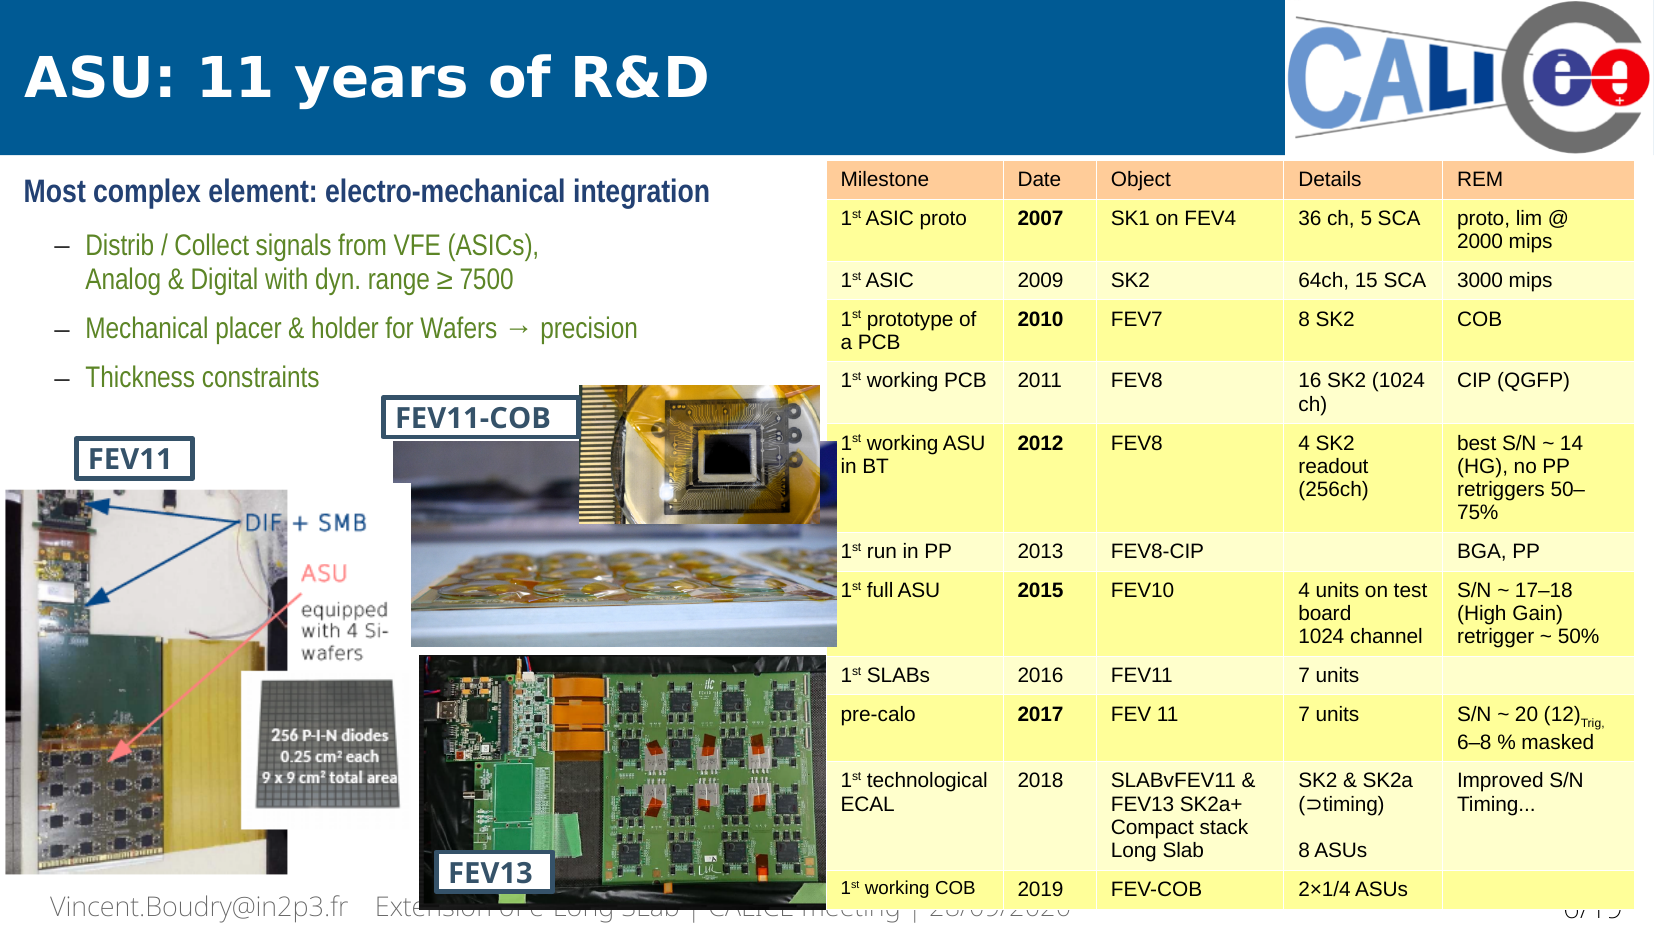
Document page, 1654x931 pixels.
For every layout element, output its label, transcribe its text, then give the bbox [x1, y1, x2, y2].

table_cell 1st full ASU [827, 572, 1003, 656]
table_cell 1st technological ECAL [827, 762, 1003, 870]
title ASU: 11 years of R&D [24, 12, 1285, 143]
picture [419, 655, 826, 910]
table_cell 1st prototype of a PCB [827, 300, 1003, 361]
table_cell FEV8-CIP [1097, 533, 1283, 571]
list Most complex element: electro-mechanical integration Distrib / Collect signals from VFE (ASICs), Analog & Digital with dyn. range ≥ 7500 Mechanical placer & holder for Wafers → precision Thickness constraints [23, 171, 808, 400]
table_cell 2×1/4 ASUs [1284, 871, 1442, 909]
table_header Milestone [827, 161, 1003, 199]
table_cell 1st SLABs [827, 657, 1003, 694]
table_cell SK2 & SK2a (⊃timing) 8 ASUs [1284, 762, 1442, 870]
table_cell 2013 [1004, 533, 1096, 571]
table_cell pre-calo [827, 695, 1003, 761]
table_cell best S/N ~ 14 (HG), no PP retriggers 50–75% [1443, 424, 1634, 532]
table_cell SK1 on FEV4 [1097, 200, 1283, 261]
table_cell FEV8 [1097, 424, 1283, 532]
table_header REM [1443, 161, 1634, 199]
table_cell 2009 [1004, 262, 1096, 299]
table_cell 4 units on test board 1024 channel [1284, 572, 1442, 656]
table_cell S/N ~ 20 (12)Trig, 6–8 % masked [1443, 695, 1634, 761]
table_cell 64ch, 15 SCA [1284, 262, 1442, 299]
table_cell 3000 mips [1443, 262, 1634, 299]
picture [1285, 0, 1654, 156]
table_cell FEV-COB [1097, 871, 1283, 909]
table_cell CIP (QGFP) [1443, 362, 1634, 423]
table_cell 1st working PCB [827, 362, 1003, 423]
table_cell [1443, 871, 1634, 909]
table_cell 2016 [1004, 657, 1096, 694]
table_cell [1443, 657, 1634, 694]
table_cell 1st run in PP [837, 533, 1003, 571]
table_cell SK2 [1097, 262, 1283, 299]
table_header Object [1097, 161, 1283, 199]
table_header Details [1284, 161, 1442, 199]
table_cell 1st working COB [827, 871, 1003, 909]
table_cell FEV 11 [1097, 695, 1283, 761]
table_cell COB [1443, 300, 1634, 361]
table_header Date [1004, 161, 1096, 199]
table_cell S/N ~ 17–18 (High Gain) retrigger ~ 50% [1443, 572, 1634, 656]
table_cell FEV8 [1097, 362, 1283, 423]
table_cell FEV10 [1097, 572, 1283, 656]
table_cell 2011 [1004, 362, 1096, 423]
table_cell 1st ASIC proto [827, 200, 1003, 261]
text_box FEV13 [436, 851, 553, 892]
table_cell 8 SK2 [1284, 300, 1442, 361]
table_cell 2019 [1004, 871, 1096, 909]
table_cell 2018 [1004, 762, 1096, 870]
table_cell [1284, 533, 1442, 571]
picture [0, 385, 837, 883]
table_cell BGA, PP [1443, 533, 1634, 571]
table_cell 36 ch, 5 SCA [1284, 200, 1442, 261]
table_cell 4 SK2 readout (256ch) [1284, 424, 1442, 532]
table_cell 7 units [1284, 657, 1442, 694]
table_cell 1st ASIC [827, 262, 1003, 299]
table_cell 1st working ASU in BT [827, 424, 1003, 532]
table_cell Improved S/N Timing... [1443, 762, 1634, 870]
table_cell proto, lim @ 2000 mips [1443, 200, 1634, 261]
table_cell SLABvFEV11 & FEV13 SK2a+ Compact stack Long Slab [1097, 762, 1283, 870]
table_cell FEV11 [1097, 657, 1283, 694]
table_cell 16 SK2 (1024 ch) [1284, 362, 1442, 423]
table_cell 2012 [1004, 424, 1096, 532]
table_cell FEV7 [1097, 300, 1283, 361]
table_cell 2017 [1004, 695, 1096, 761]
table_cell 2010 [1004, 300, 1096, 361]
table_cell 2007 [1004, 200, 1096, 261]
table_cell 7 units [1284, 695, 1442, 761]
text_box FEV11 [76, 438, 193, 479]
text_box FEV11-COB [383, 397, 579, 438]
table_cell 2015 [1004, 572, 1096, 656]
